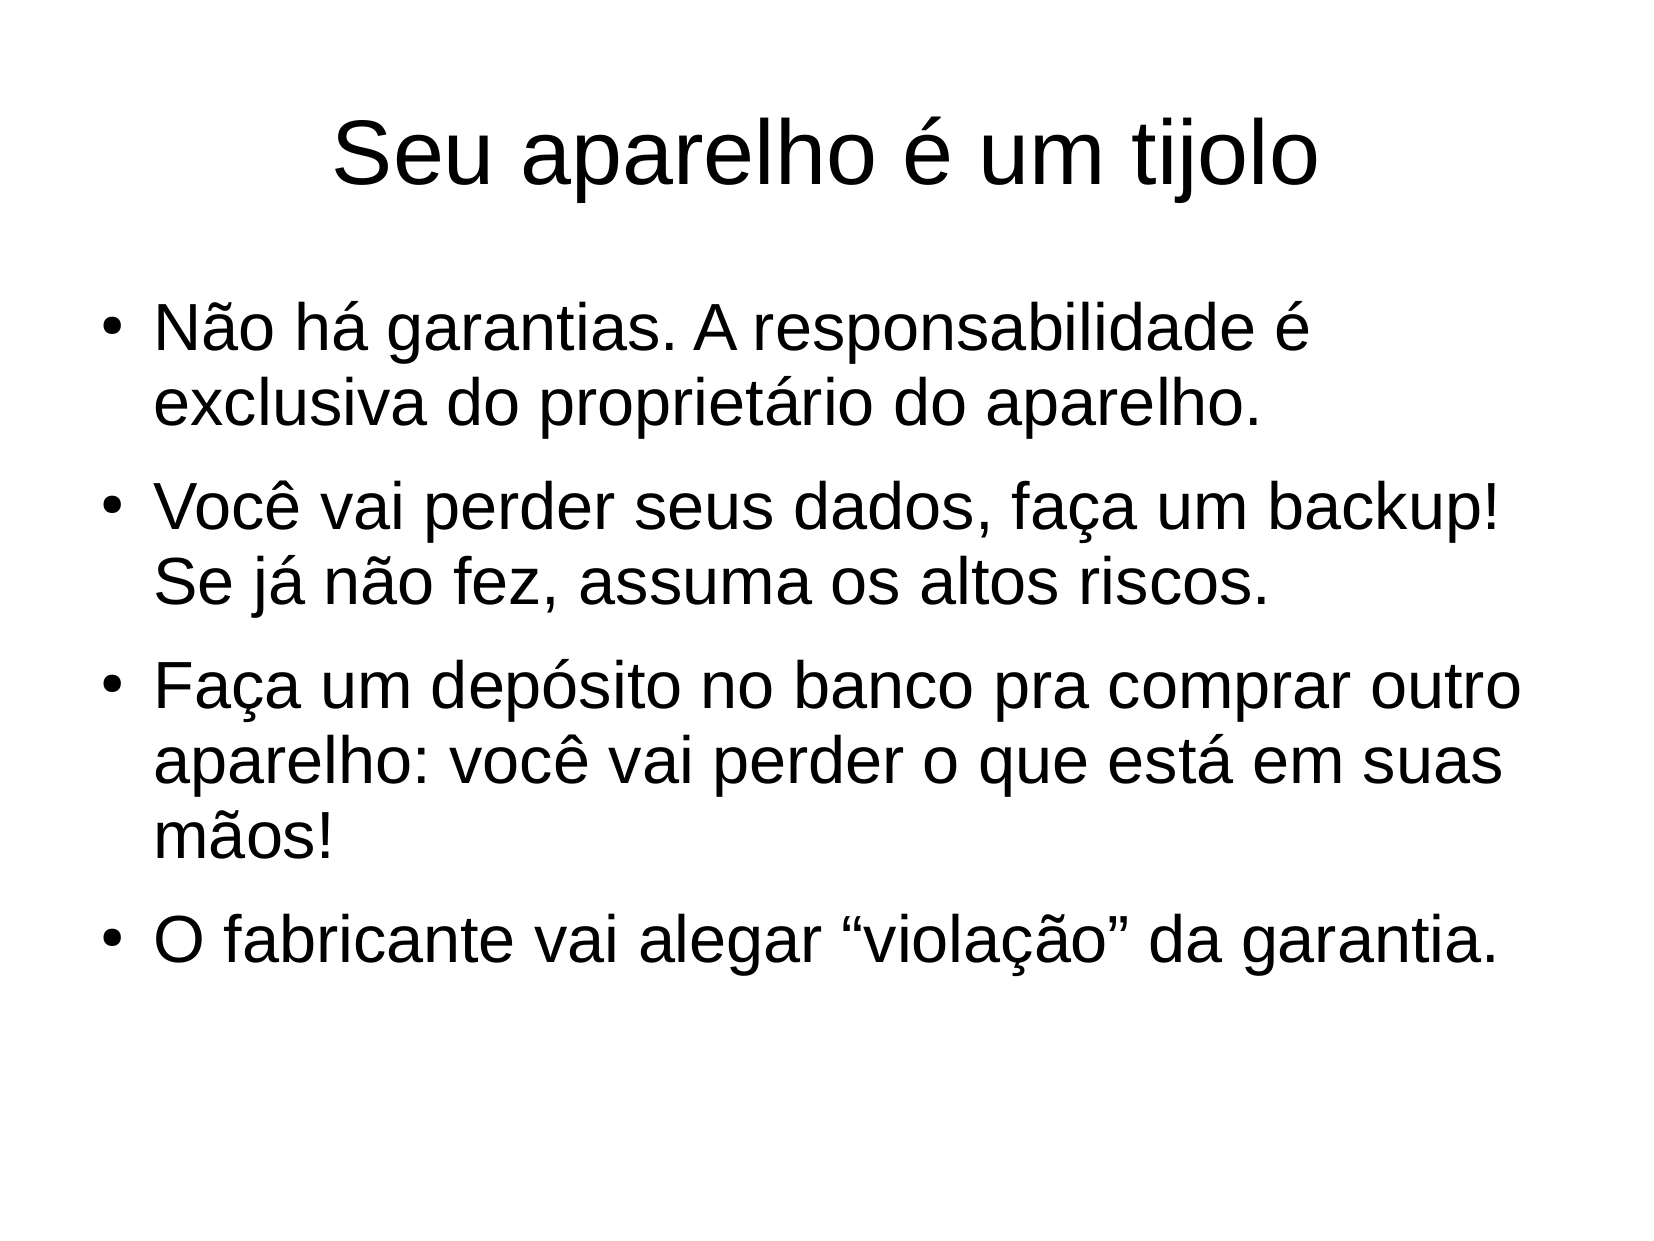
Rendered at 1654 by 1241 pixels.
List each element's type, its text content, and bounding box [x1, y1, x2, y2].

title Seu aparelho é um tijolo [82, 49, 1571, 257]
list Não há garantias. A responsabilidade é exclusiva do proprietário do aparelho. Você vai perder seus dados, faça um backup! Se já não fez, assuma os altos riscos. Faça um depósito no banco pra comprar outro aparelho: você vai perder o que está em suas mãos! O fabricante vai alegar “violação” da garantia. [82, 290, 1571, 1010]
